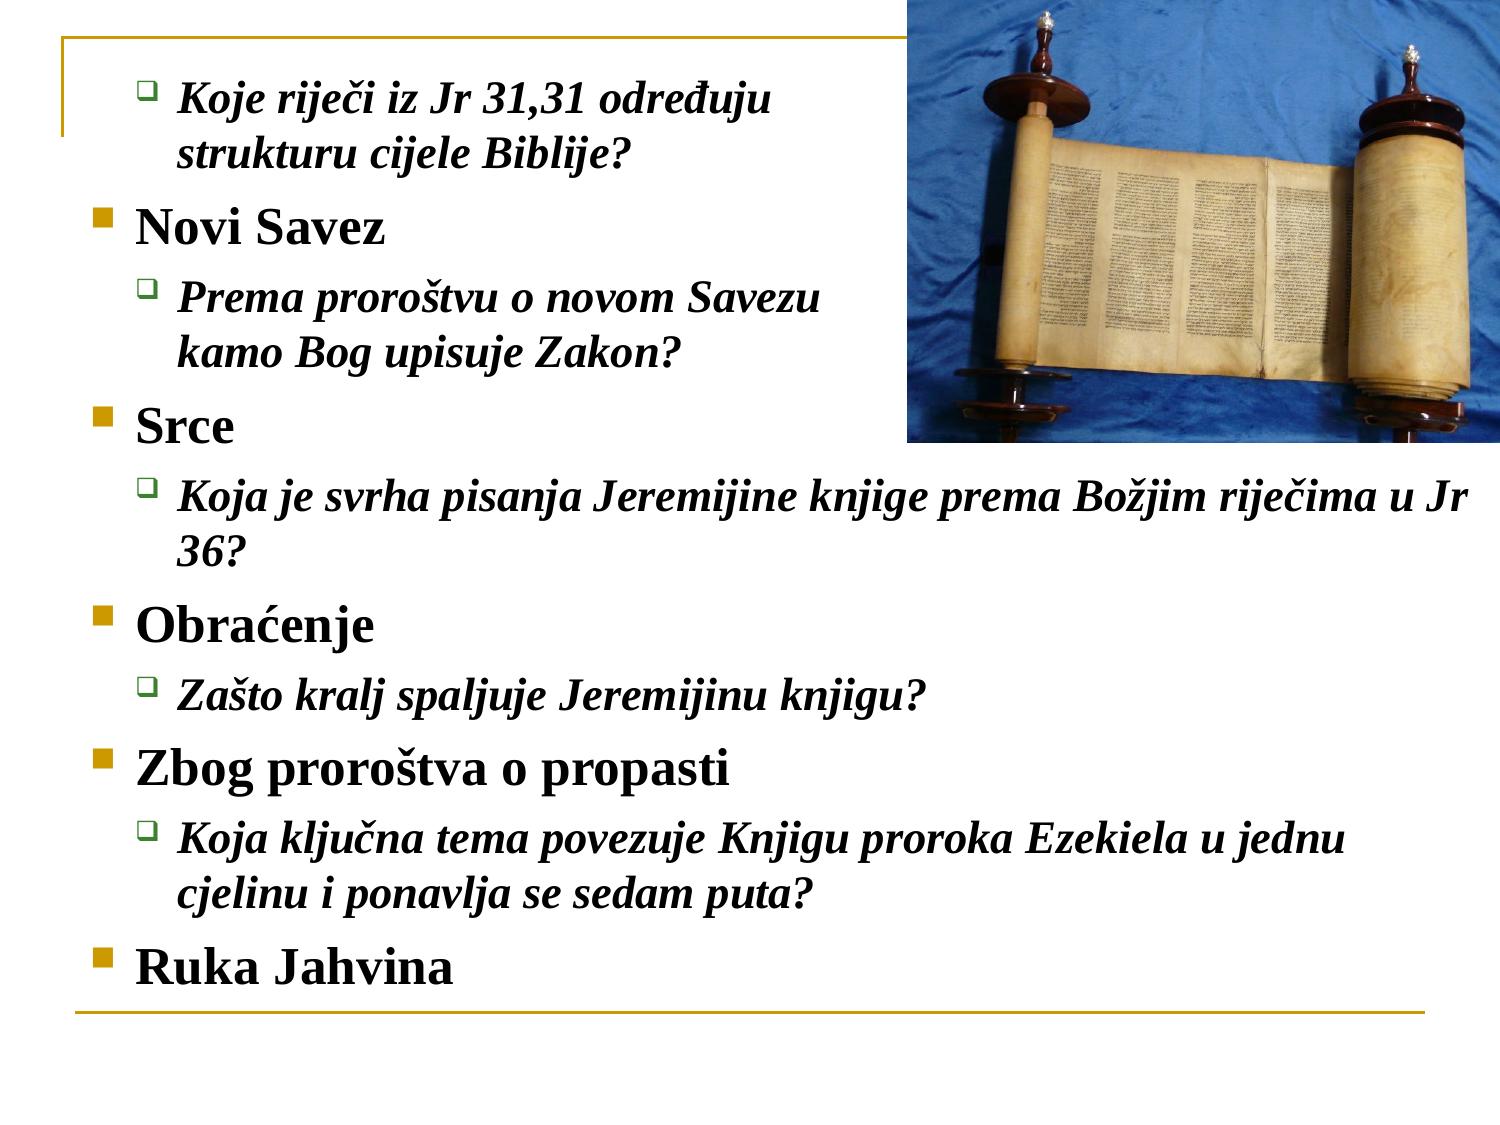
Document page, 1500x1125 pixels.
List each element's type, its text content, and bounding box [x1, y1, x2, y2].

picture [907, 0, 1500, 443]
list Koje riječi iz Jr 31,31 određuju strukturu cijele Biblije? Novi Savez Prema proroštvu o novom Savezu kamo Bog upisuje Zakon? Srce Koja je svrha pisanja Jeremijine knjige prema Božjim riječima u Jr 36? Obraćenje Zašto kralj spaljuje Jeremijinu knjigu? Zbog proroštva o propasti Koja ključna tema povezuje Knjigu proroka Ezekiela u jednu cjelinu i ponavlja se sedam puta? Ruka Jahvina [75, 59, 1500, 1006]
